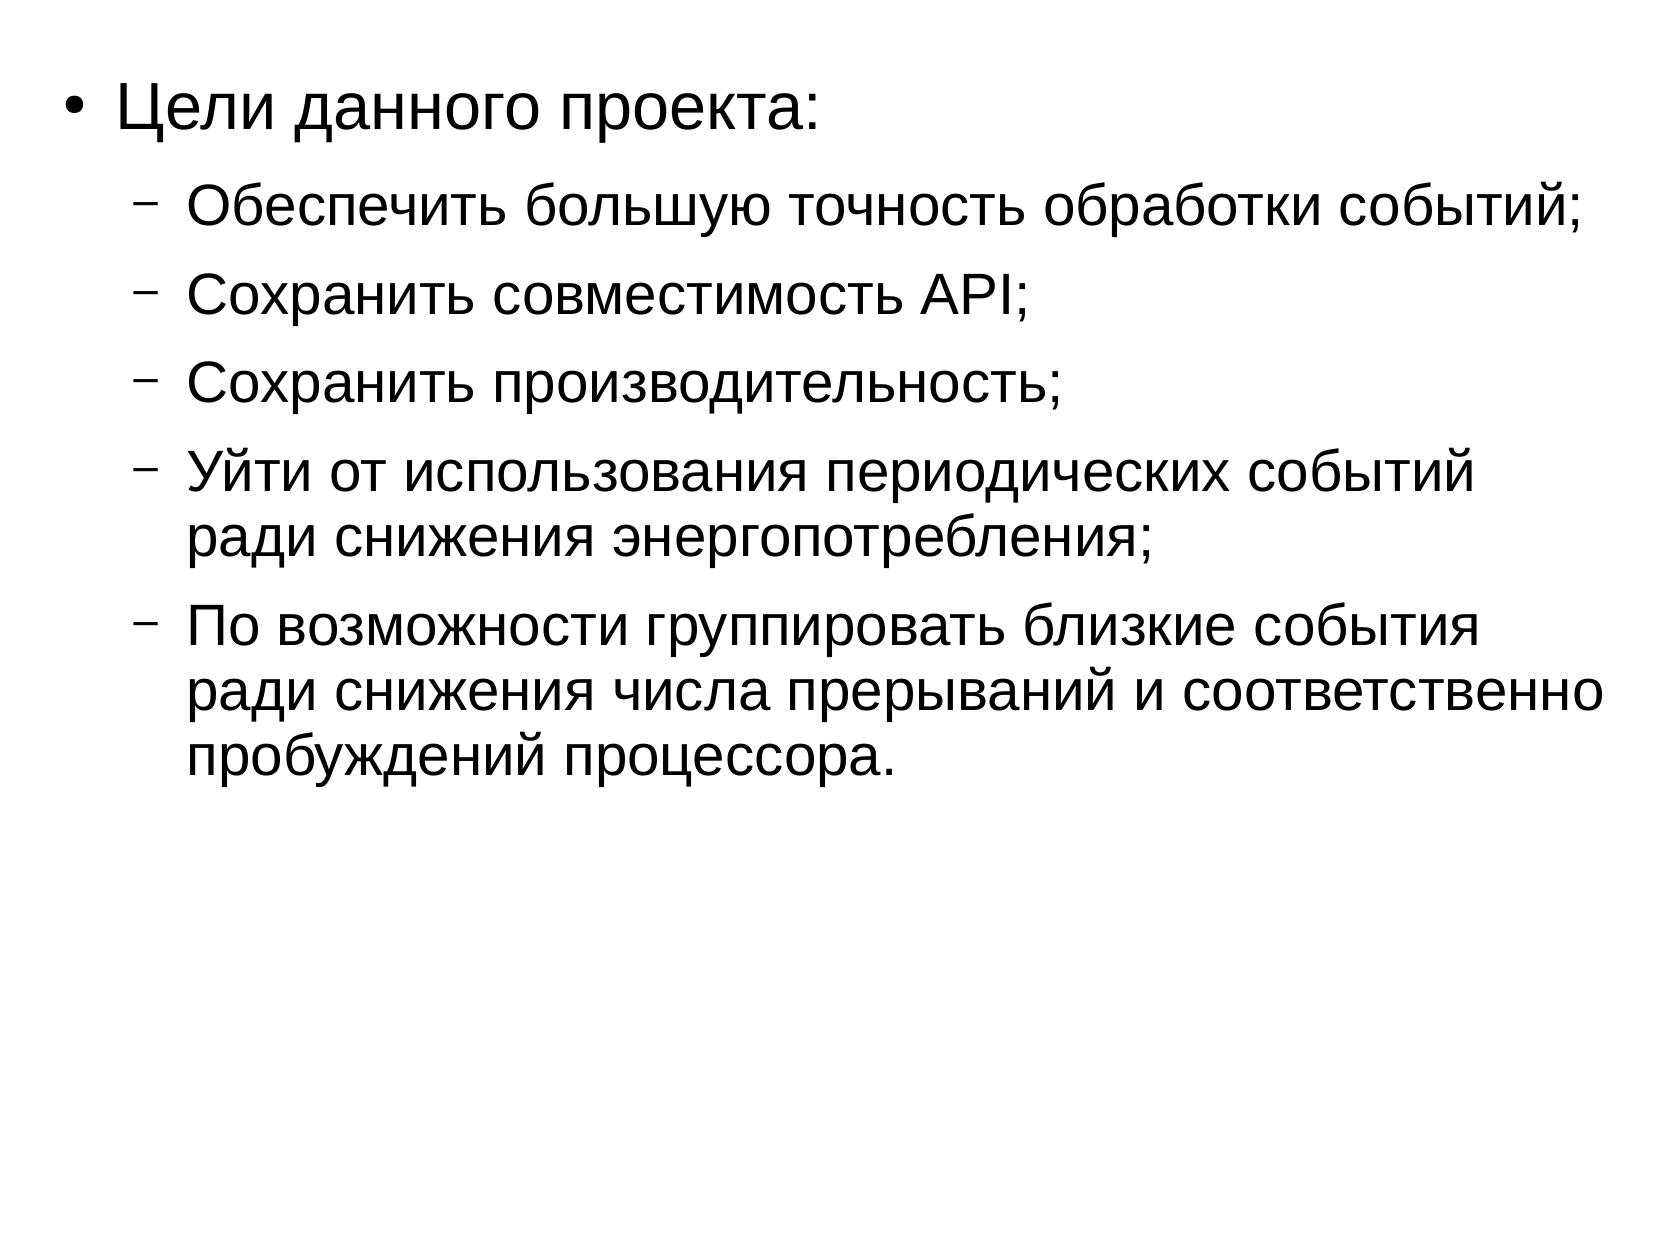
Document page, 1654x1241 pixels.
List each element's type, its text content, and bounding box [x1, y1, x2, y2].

list Цели данного проекта: Обеспечить большую точность обработки событий; Сохранить совместимость API; Сохранить производительность; Уйти от использования периодических событий ради снижения энергопотребления; По возможности группировать близкие события ради снижения числа прерываний и соответственно пробуждений процессора. [45, 68, 1621, 1221]
